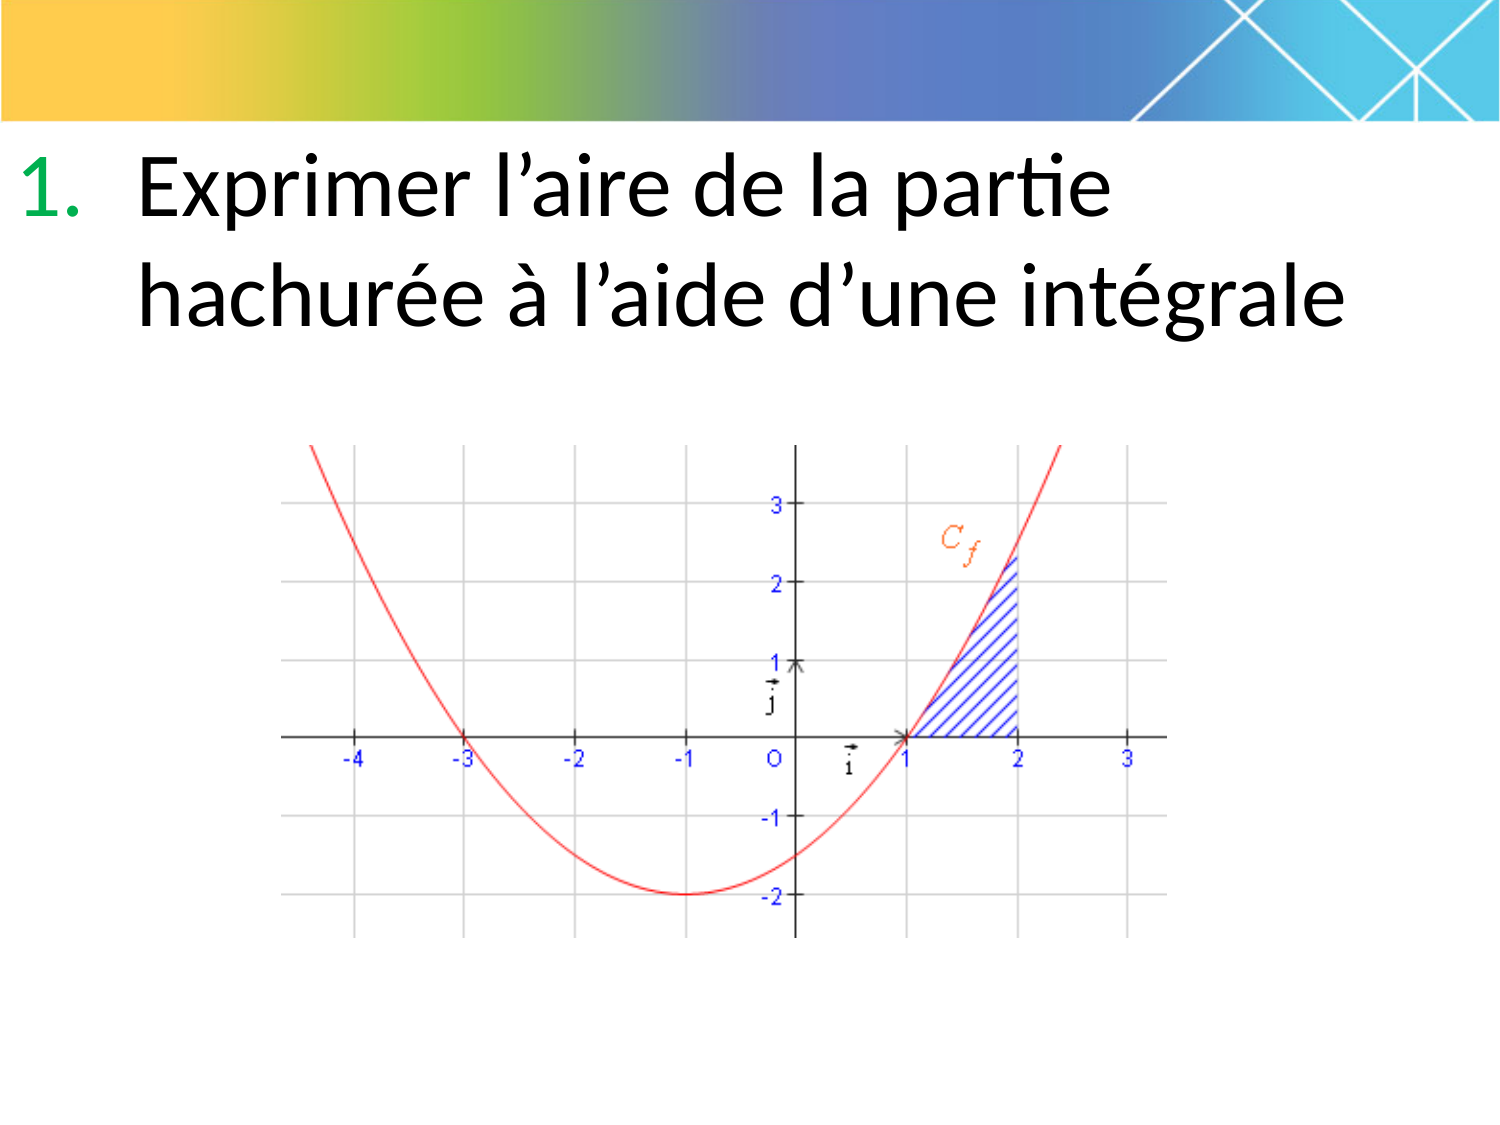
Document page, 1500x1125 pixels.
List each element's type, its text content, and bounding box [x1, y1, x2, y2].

picture [281, 445, 1167, 938]
picture [0, 0, 1500, 116]
title Exprimer l’aire de la partie hachurée à l’aide d’une intégrale [0, 116, 1500, 352]
